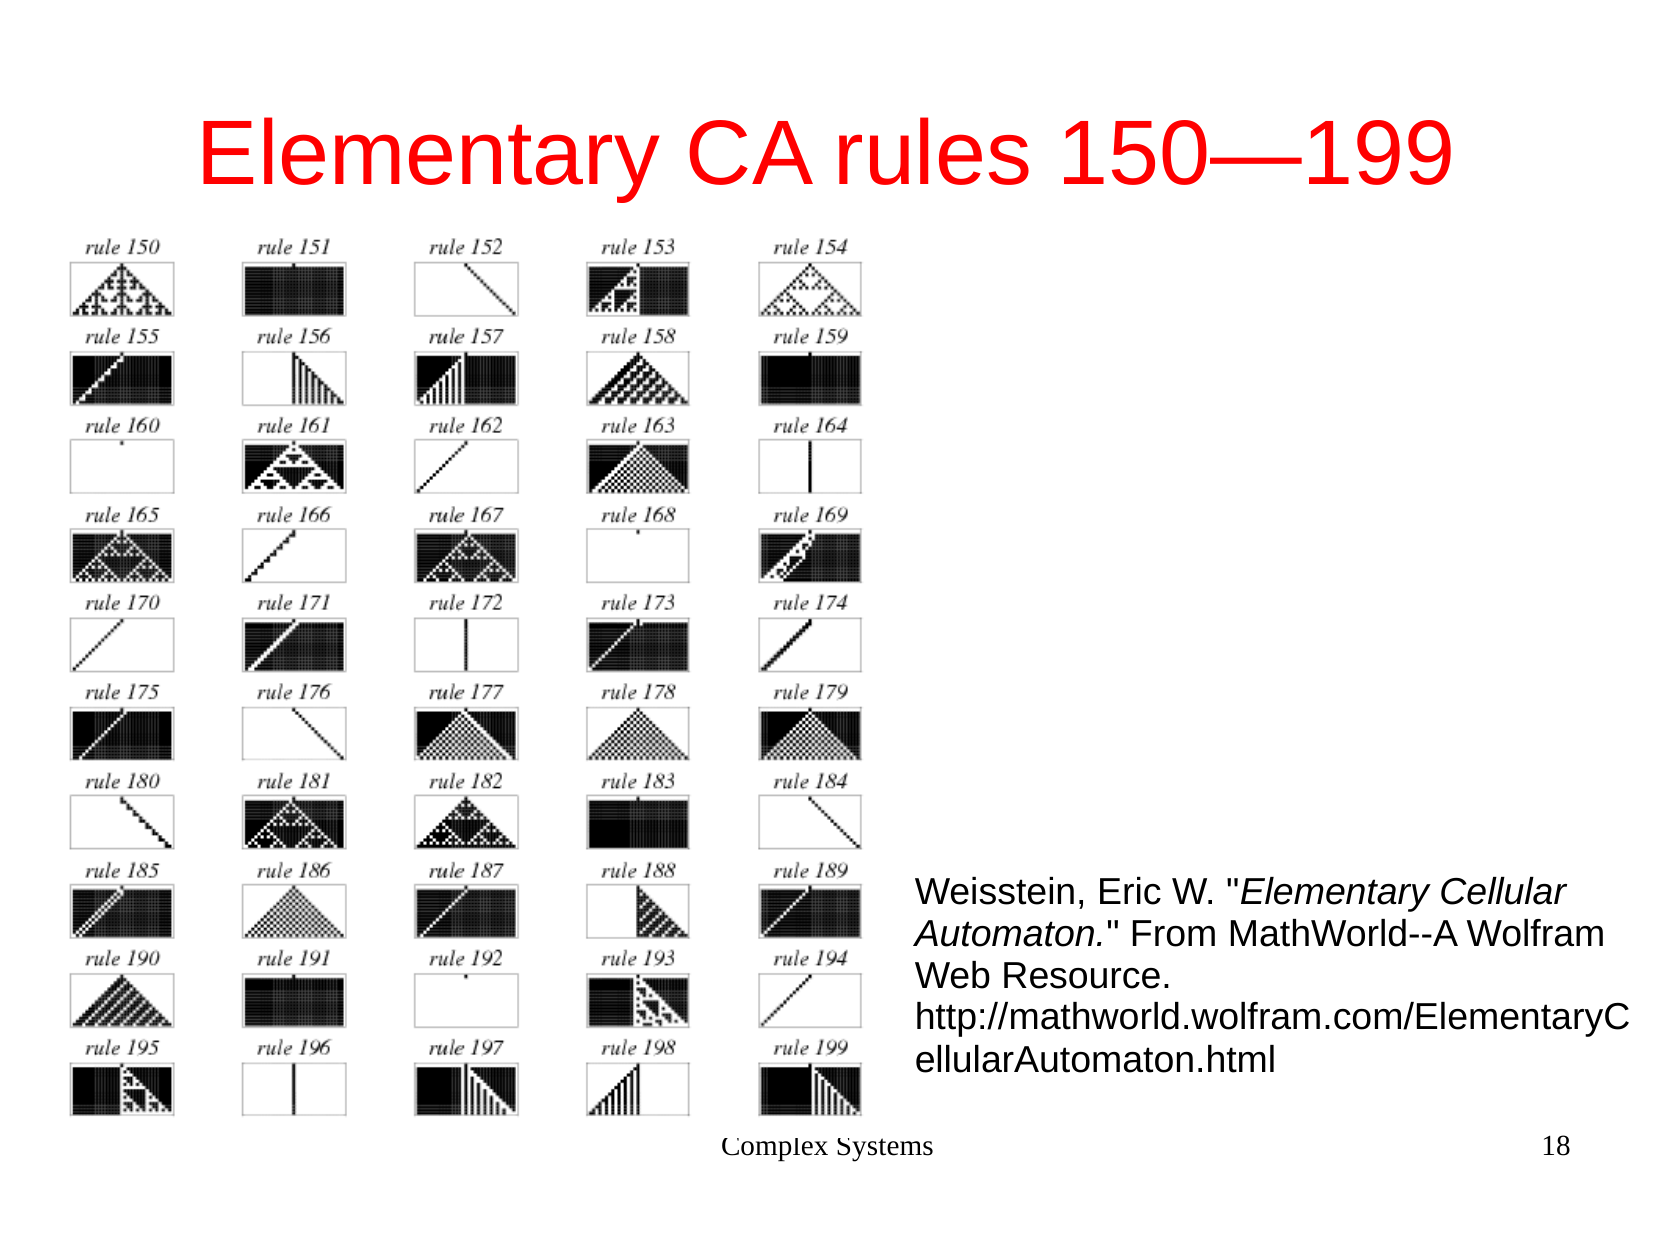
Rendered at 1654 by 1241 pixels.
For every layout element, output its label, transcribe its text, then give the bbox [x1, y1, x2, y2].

text_box Weisstein, Eric W. "Elementary Cellular Automaton." From MathWorld--A Wolfram Web Resource. http://mathworld.wolfram.com/ElementaryCellularAutomaton.html [912, 862, 1651, 1088]
title Elementary CA rules 150—199 [82, 49, 1571, 257]
picture [23, 212, 912, 1138]
